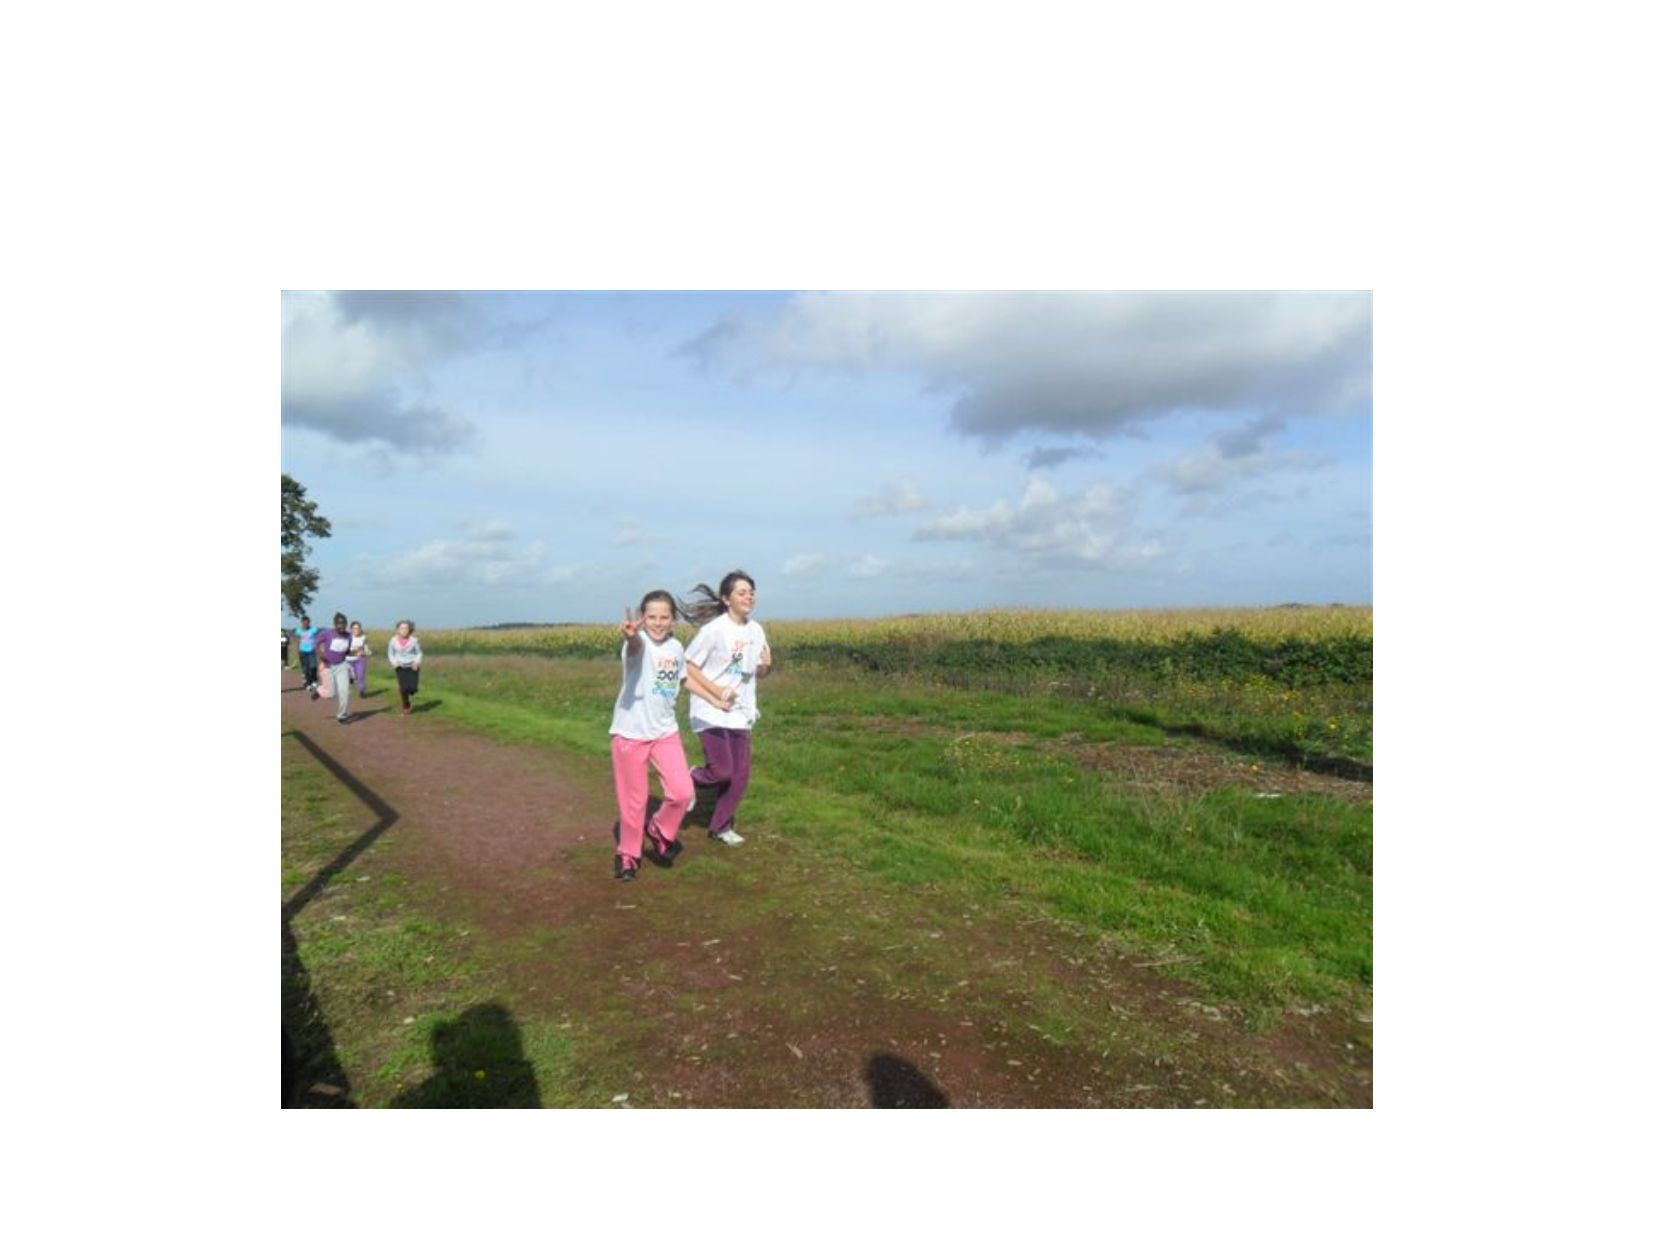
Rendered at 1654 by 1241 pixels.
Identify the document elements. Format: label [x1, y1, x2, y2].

picture [281, 290, 1373, 1109]
